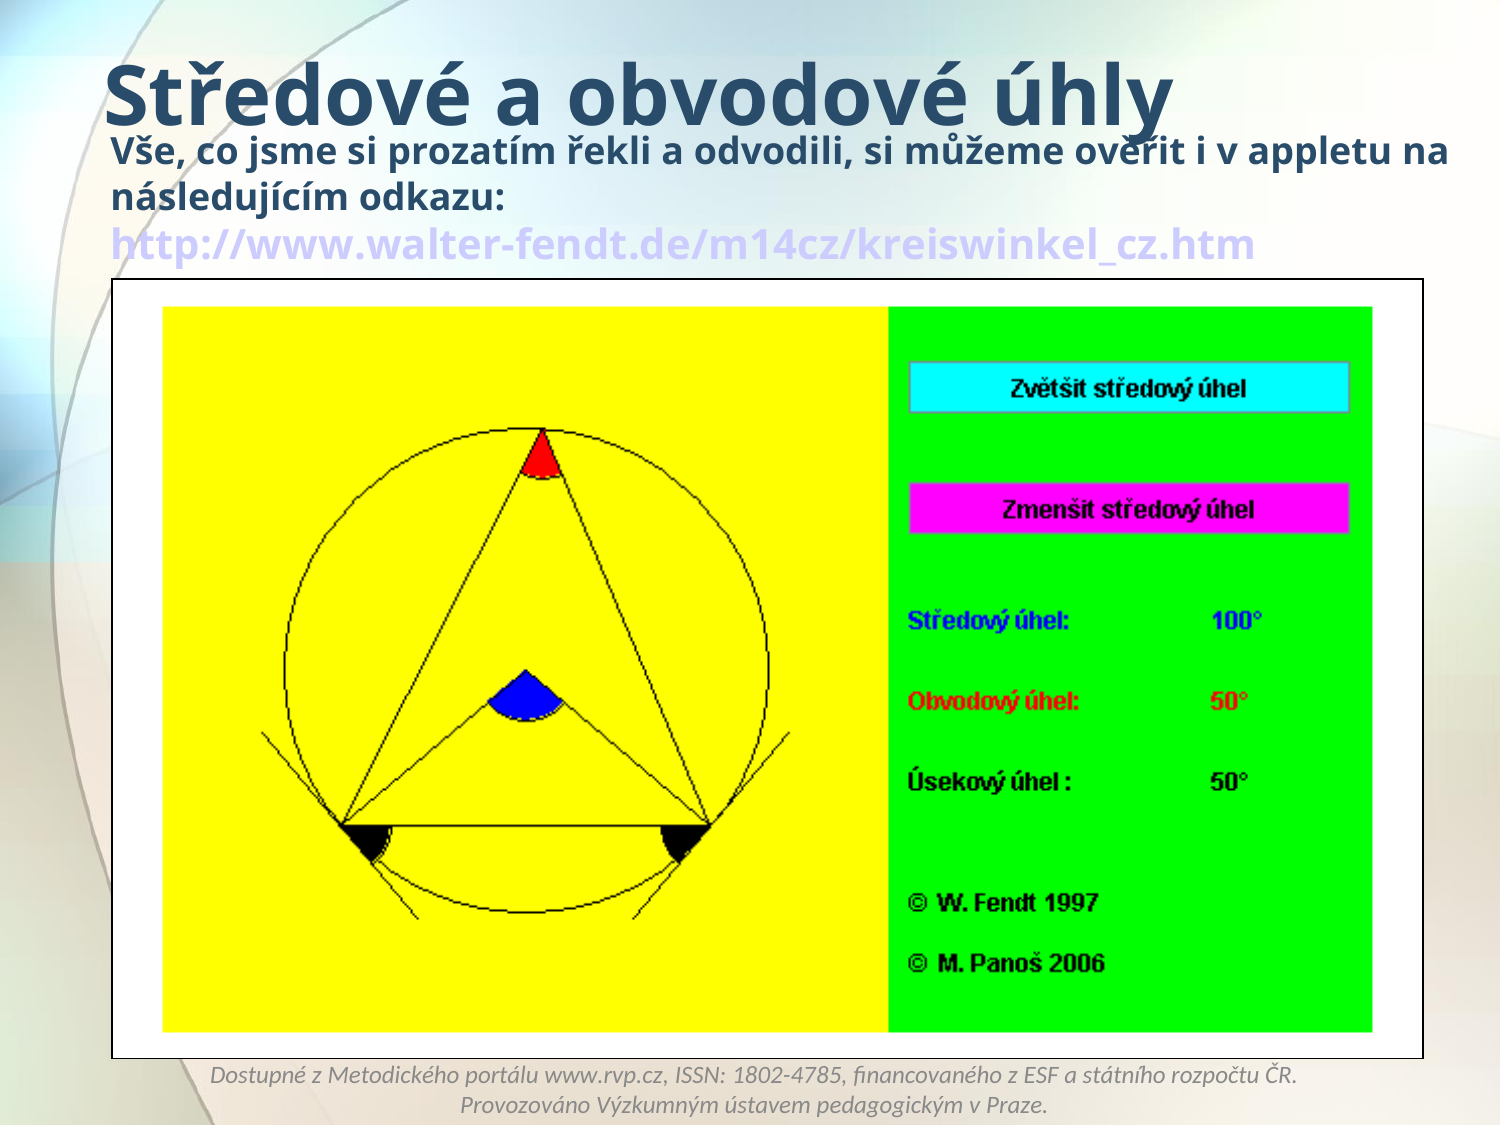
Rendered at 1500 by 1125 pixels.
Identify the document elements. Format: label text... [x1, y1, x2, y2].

title Středové a obvodové úhly [88, 54, 1424, 150]
text_box [112, 278, 1424, 1059]
text_box Vše, co jsme si prozatím řekli a odvodili, si můžeme ověřit i v appletu na následujícím odkazu: http://www.walter-fendt.de/m14cz/kreiswinkel_cz.htm [95, 153, 1471, 249]
picture [0, 0, 1500, 1125]
